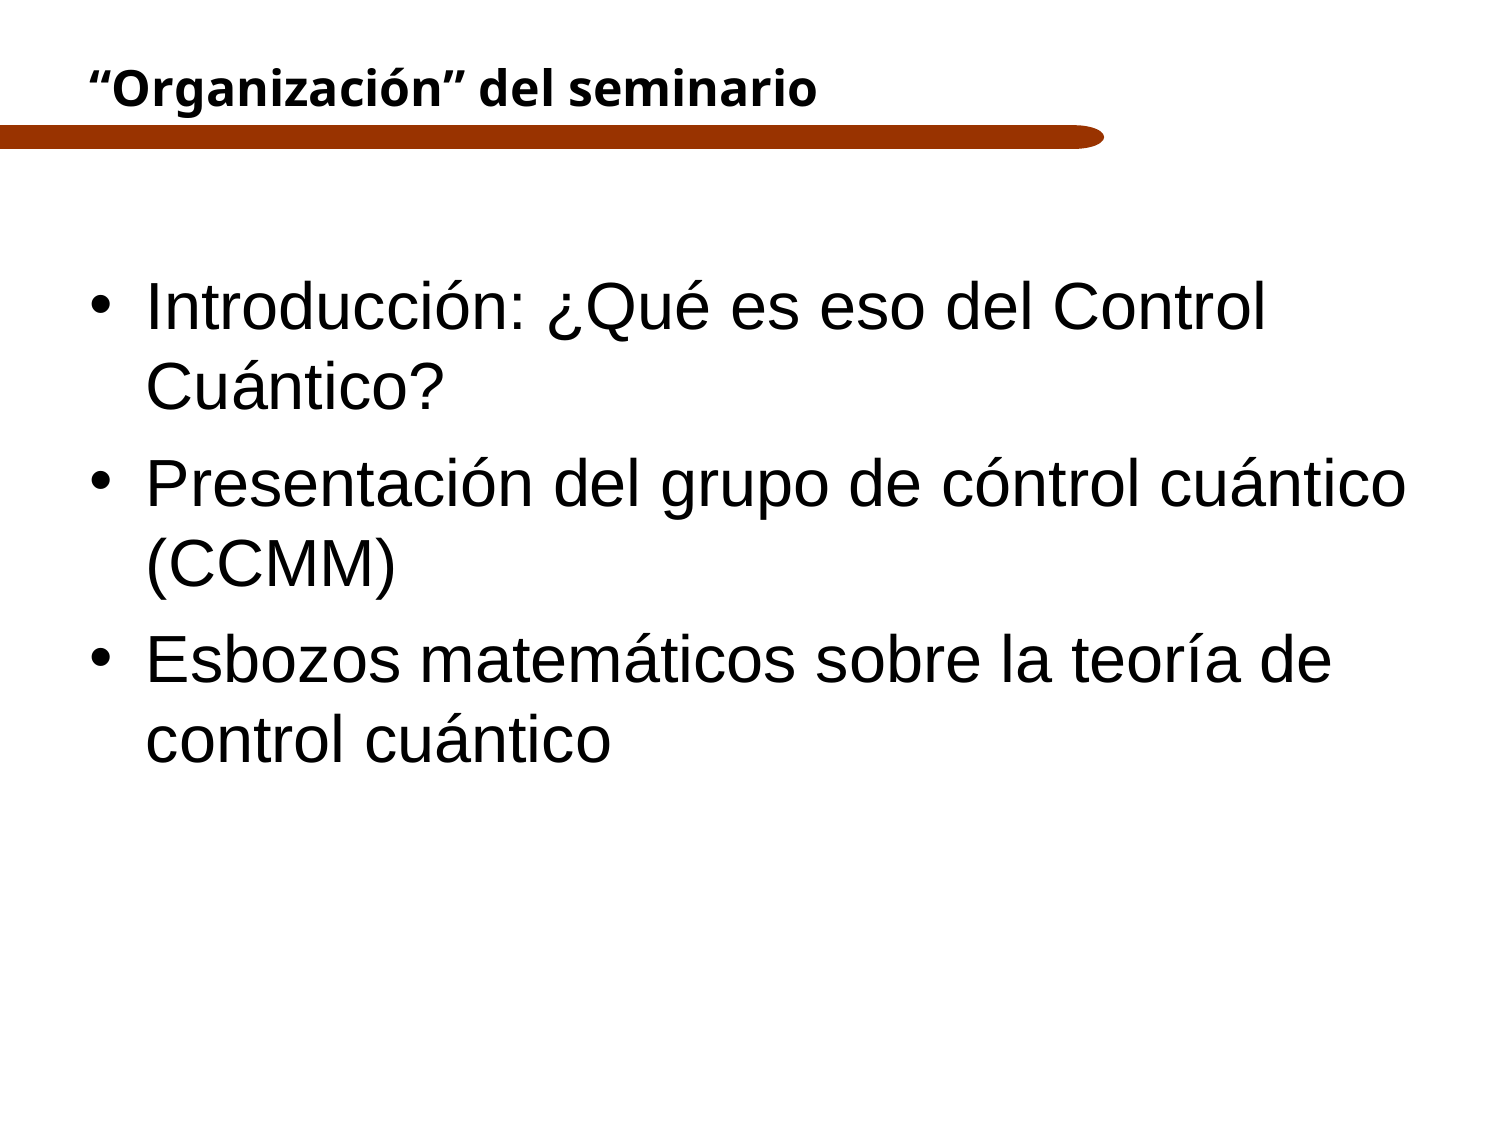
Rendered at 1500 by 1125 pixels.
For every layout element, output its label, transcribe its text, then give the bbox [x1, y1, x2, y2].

title “Organización” del seminario [74, 30, 1447, 143]
list Introducción: ¿Qué es eso del Control Cuántico? Presentación del grupo de cóntrol cuántico (CCMM) Esbozos matemáticos sobre la teoría de control cuántico [74, 255, 1459, 1059]
